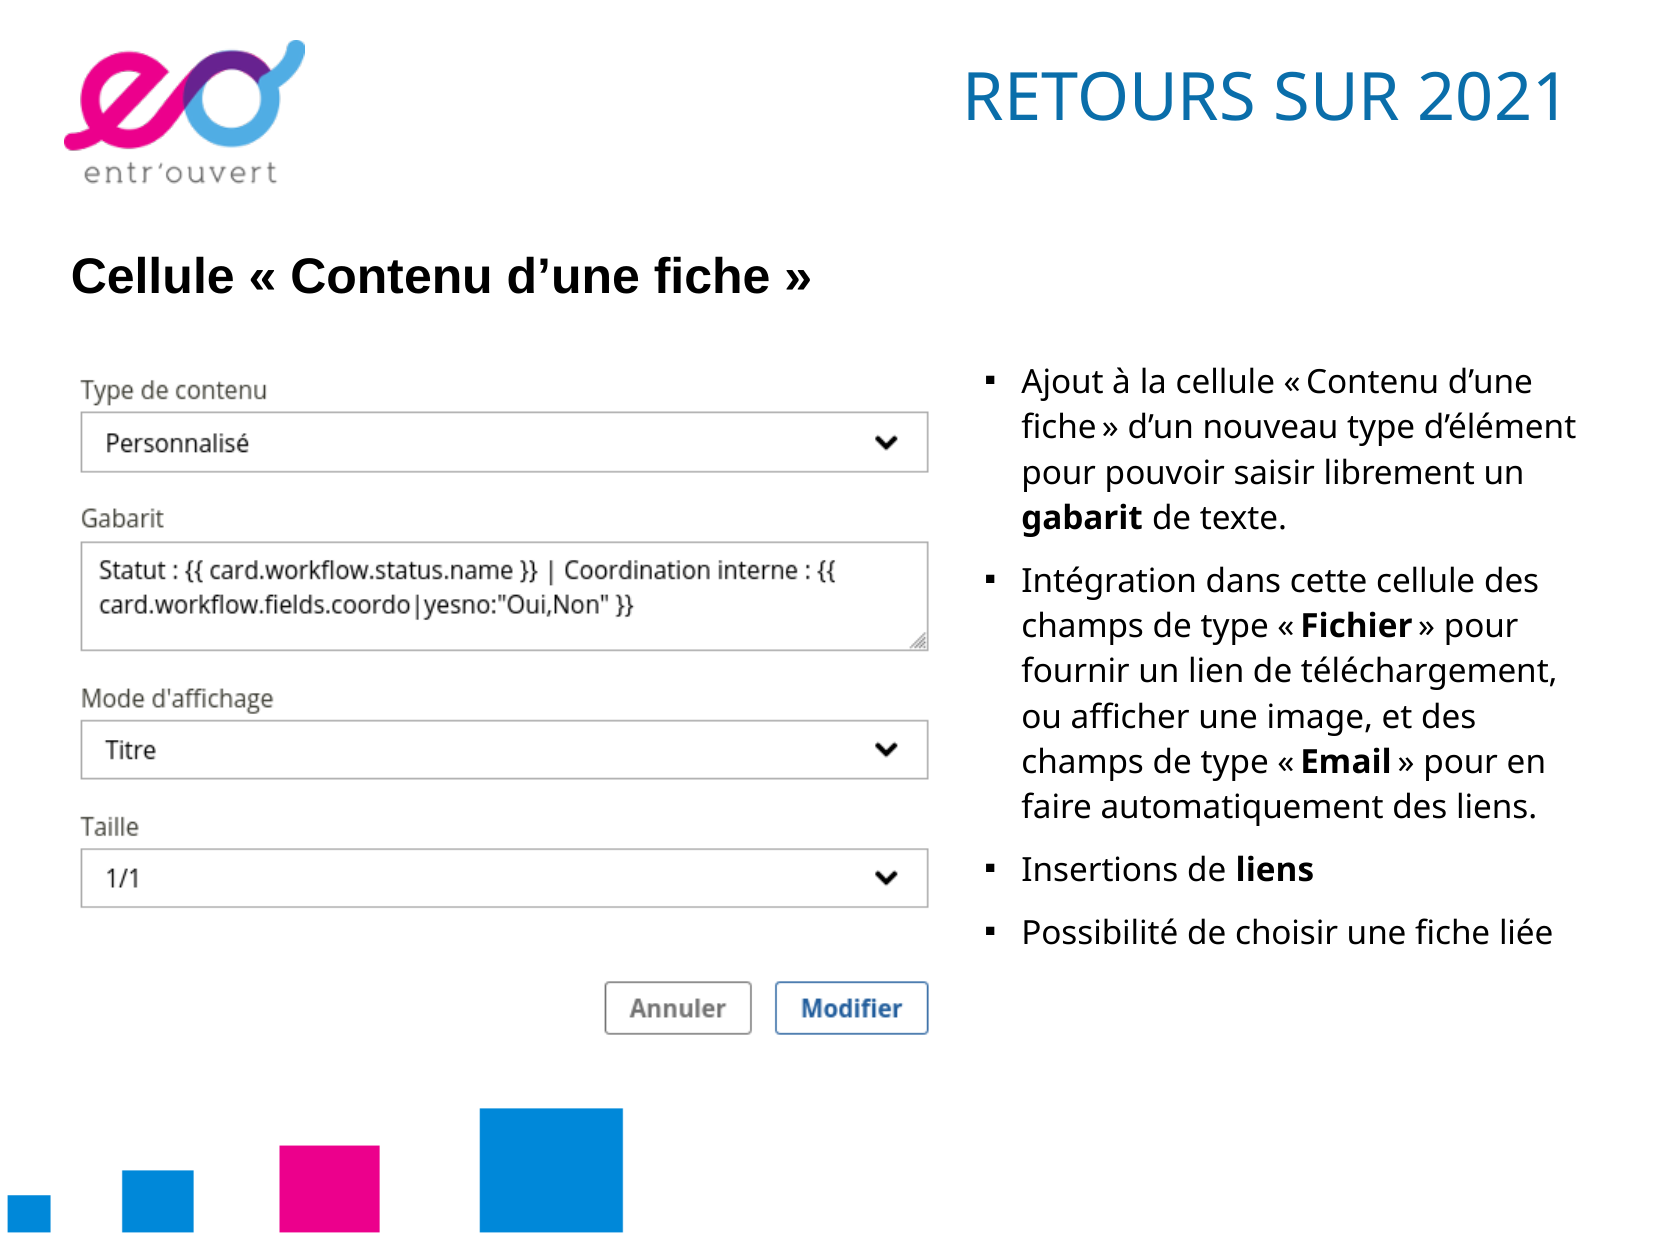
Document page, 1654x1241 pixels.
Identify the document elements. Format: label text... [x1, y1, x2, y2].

picture [64, 40, 305, 184]
picture [70, 354, 946, 1049]
text_box Cellule « Contenu d’une fiche » [70, 248, 1548, 355]
title retours sur 2021 [354, 49, 1571, 257]
text_box Ajout à la cellule « Contenu d’une fiche » d’un nouveau type d’élément pour pouvoir saisir librement un gabarit de texte. Intégration dans cette cellule des champs de type « Fichier » pour fournir un lien de téléchargement, ou afficher une image, et des champs de type « Email » pour en faire automatiquement des liens. Insertions de liens Possibilité de choisir une fiche liée [950, 283, 1607, 1241]
picture [5, 1106, 626, 1235]
